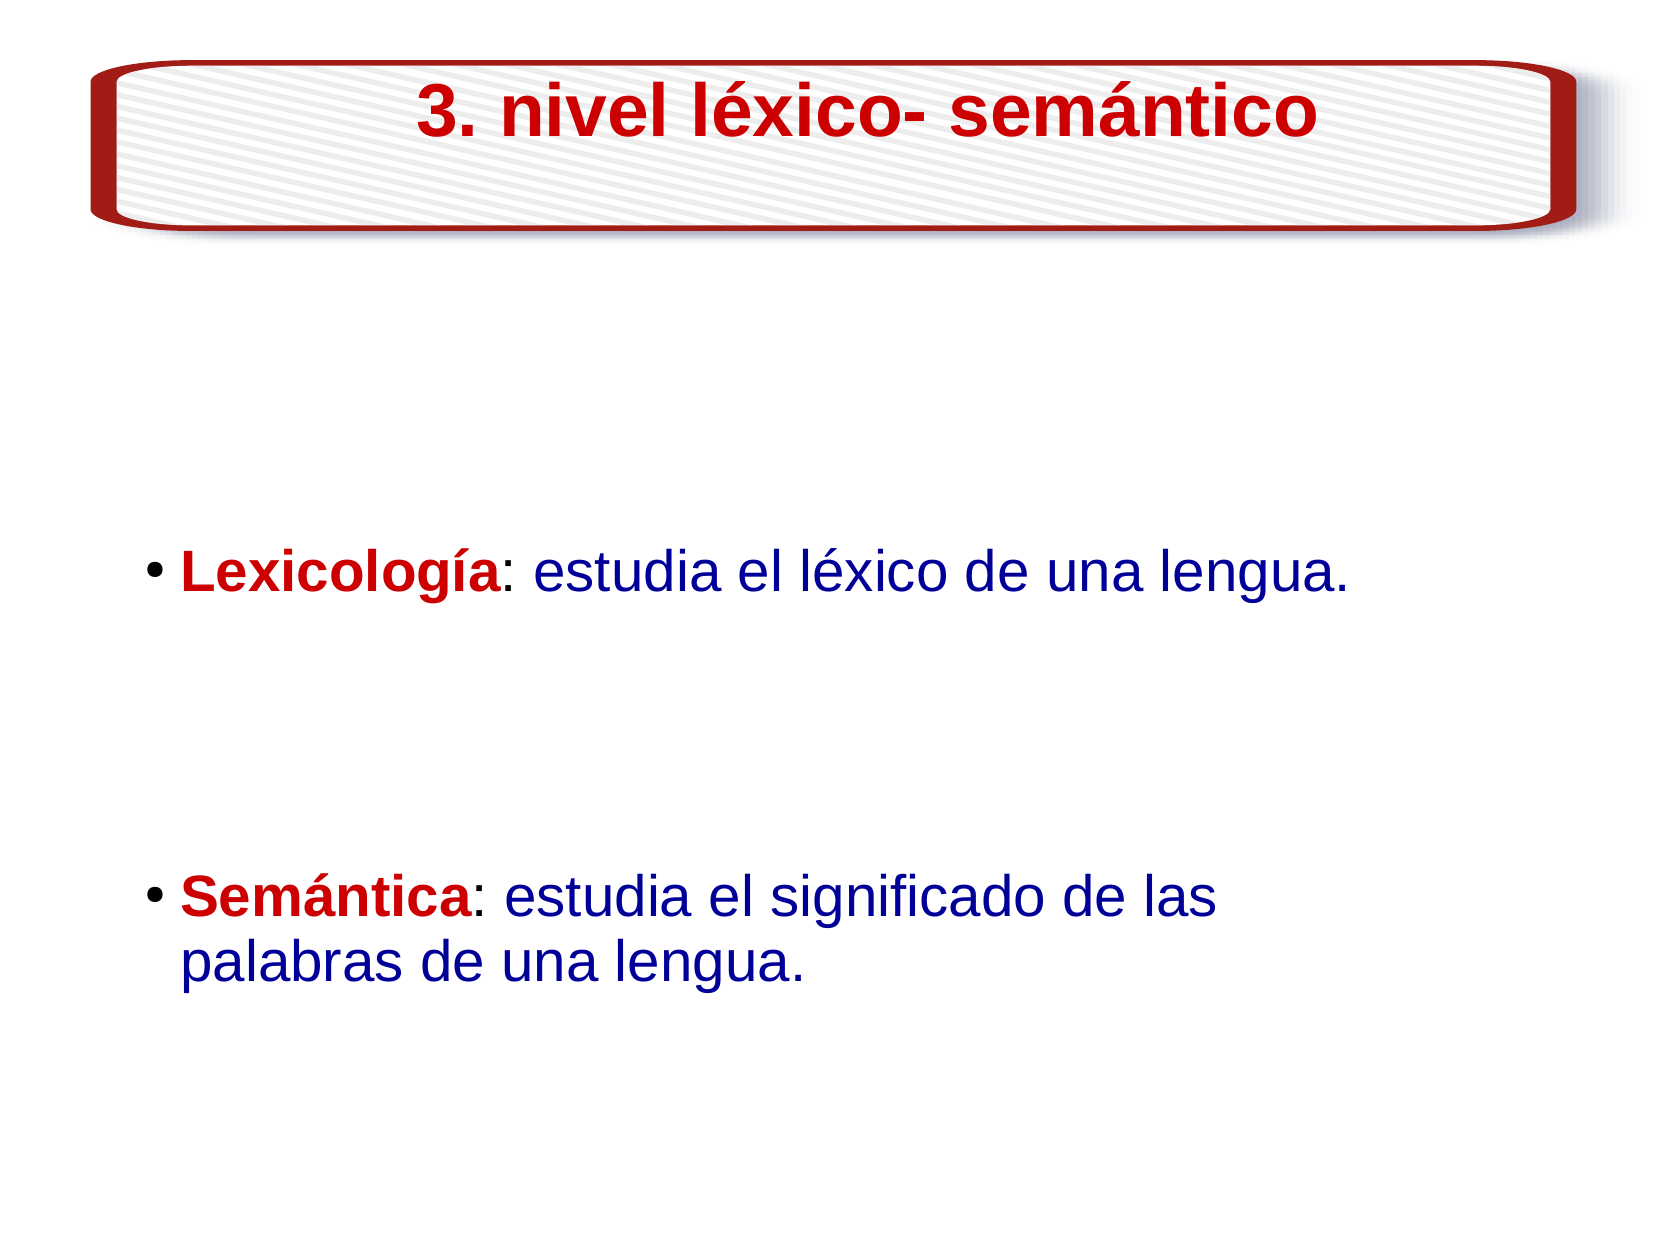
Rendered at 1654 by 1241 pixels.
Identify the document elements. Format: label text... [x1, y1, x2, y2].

text_box Lexicología: estudia el léxico de una lengua. Semántica: estudia el significado de las palabras de una lengua. [129, 531, 1441, 1004]
picture [23, 49, 1654, 257]
